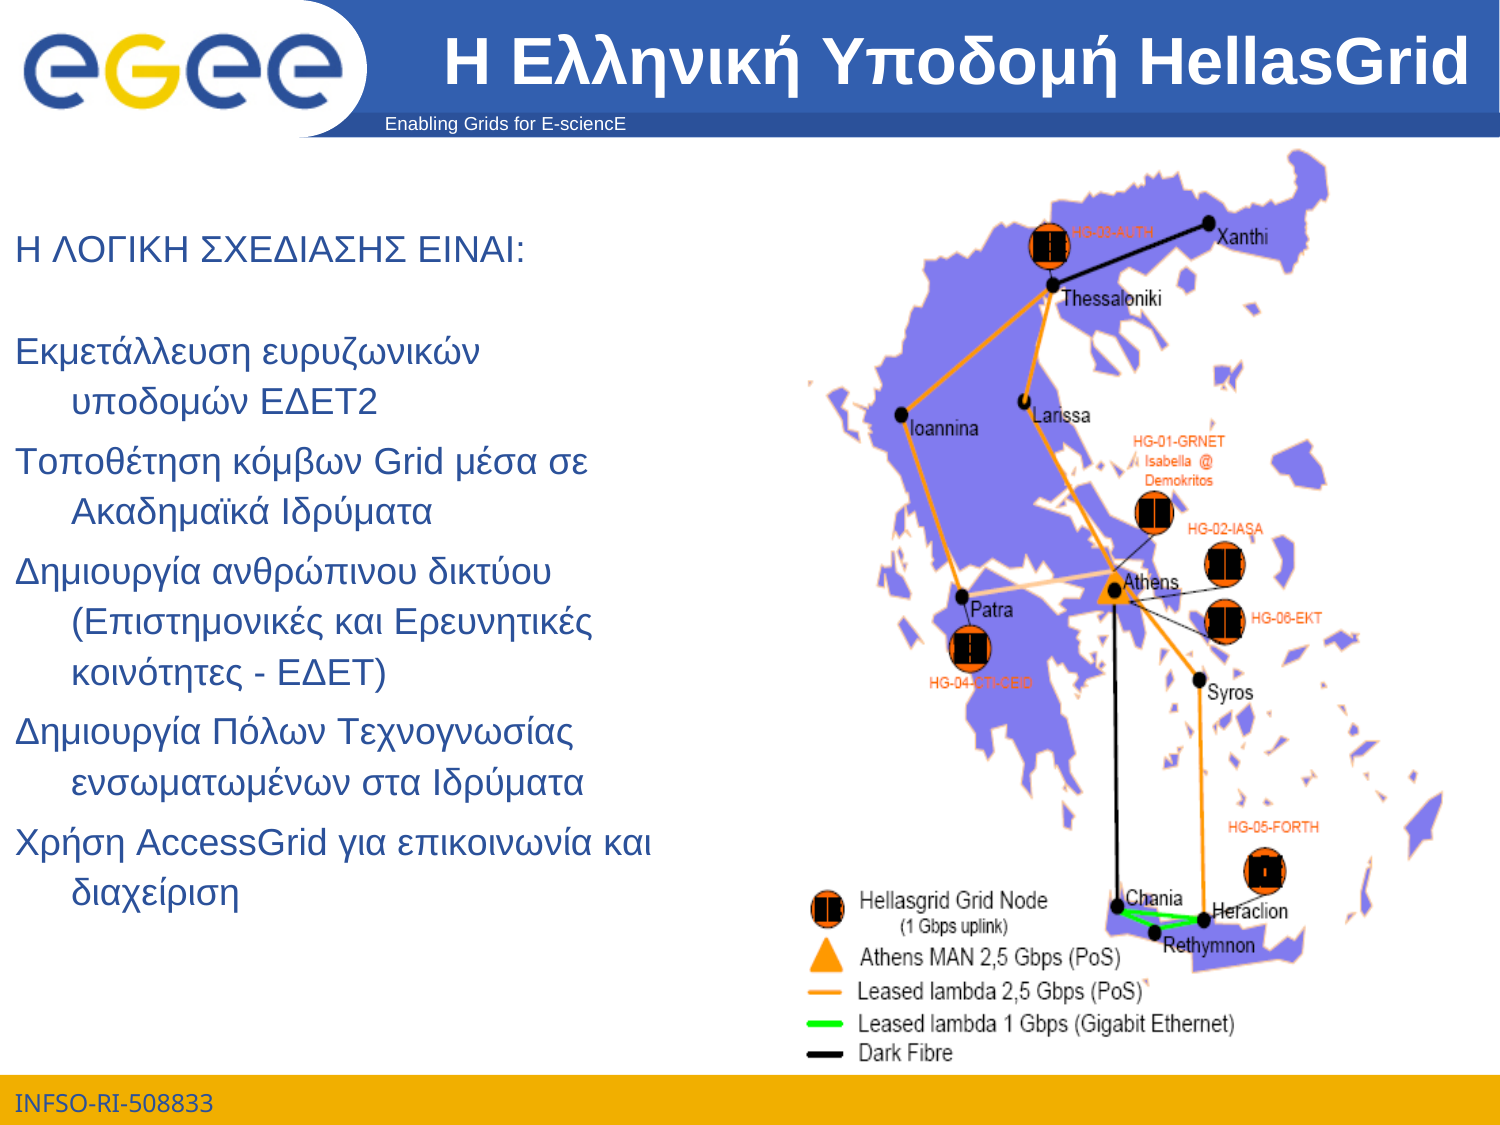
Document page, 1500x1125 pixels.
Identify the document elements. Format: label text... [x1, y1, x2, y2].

title Η Ελληνική Υποδομή HellasGrid [324, 5, 1488, 119]
picture [18, 30, 324, 112]
picture [804, 144, 1447, 1063]
text_box Η ΛΟΓΙΚΗ ΣΧΕΔΙΑΣΗΣ ΕΙΝΑΙ: Εκμετάλλευση ευρυζωνικών υποδομών ΕΔΕΤ2 Τοποθέτηση κόμβων Grid μέσα σε Ακαδημαϊκά Ιδρύματα Δημιουργία ανθρώπινου δικτύου (Επιστημονικές και Ερευνητικές κοινότητες - ΕΔΕΤ) Δημιουργία Πόλων Τεχνογνωσίας ενσωματωμένων στα Ιδρύματα Χρήση AccessGrid για επικοινωνία και διαχείριση [0, 212, 680, 958]
